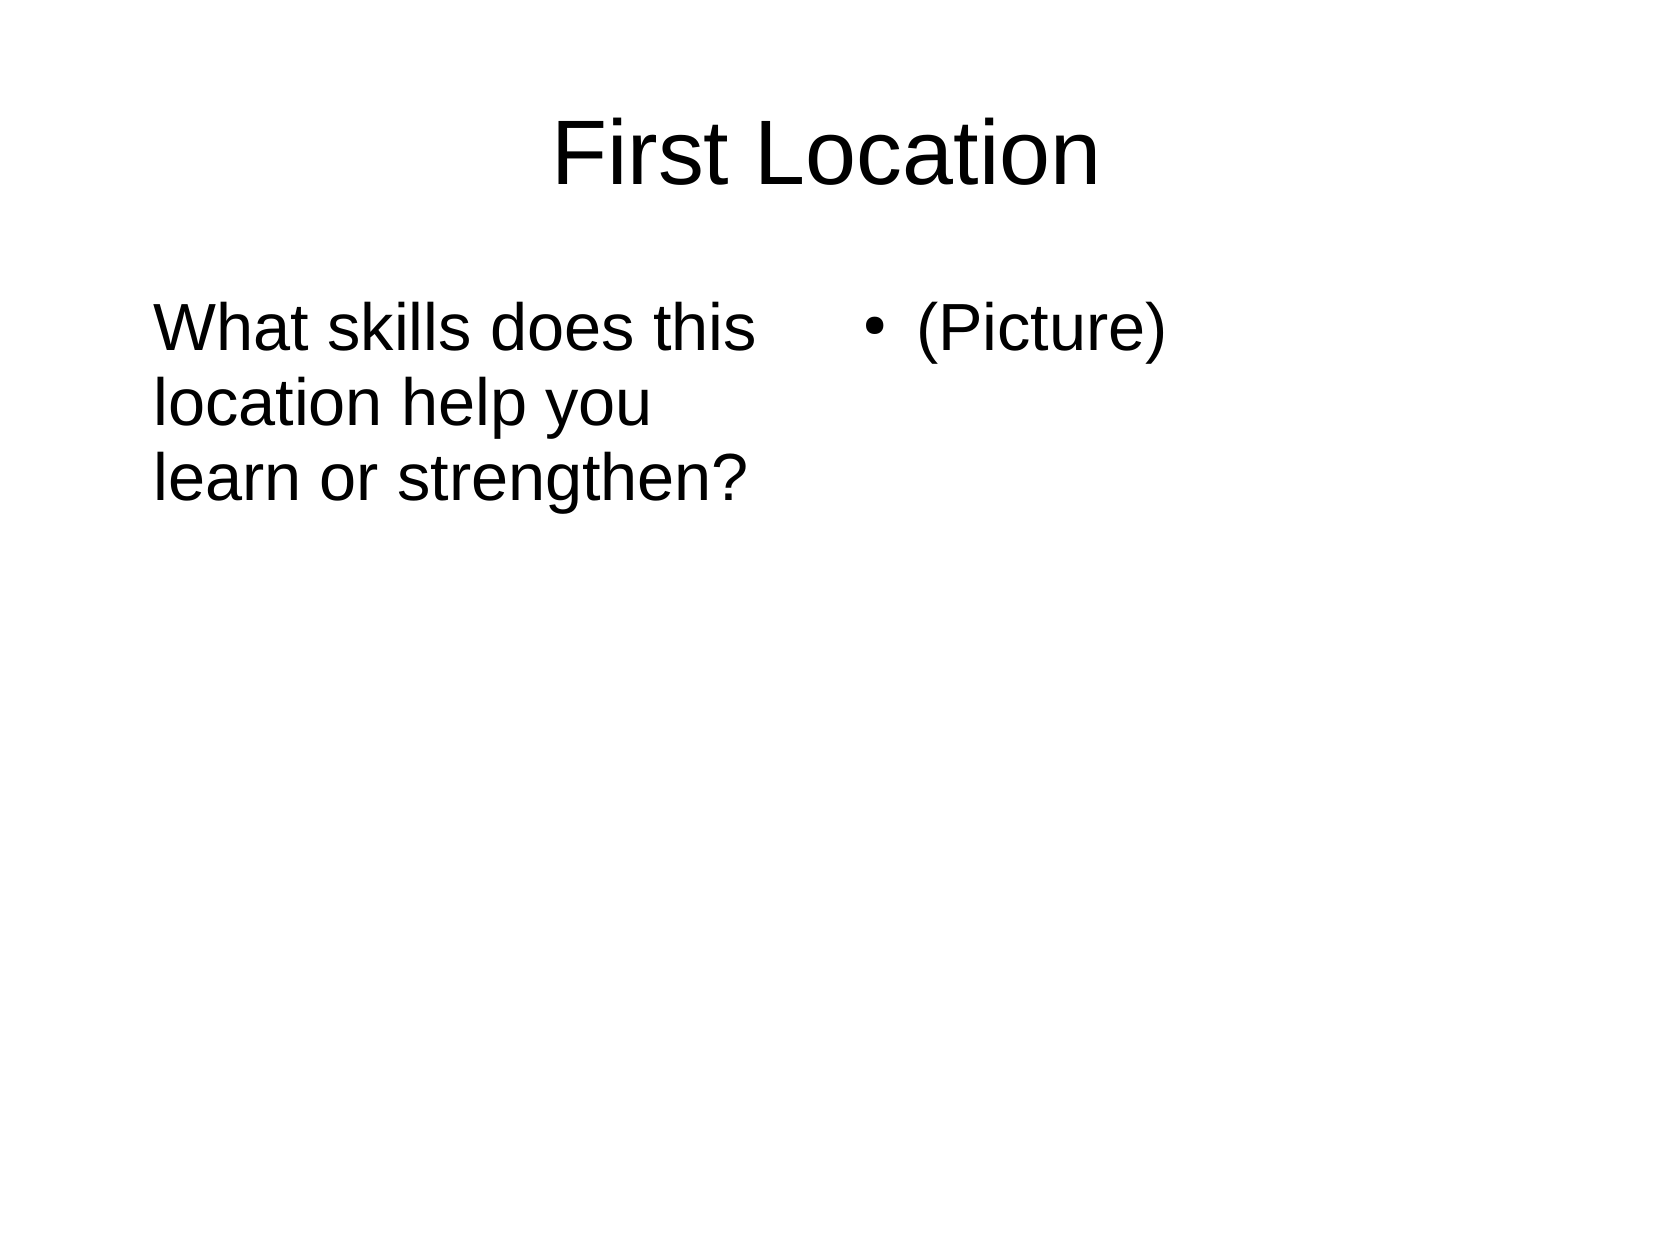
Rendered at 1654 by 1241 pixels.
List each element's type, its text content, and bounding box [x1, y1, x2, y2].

title First Location [82, 49, 1571, 257]
list What skills does this location help you learn or strengthen? [82, 290, 809, 1109]
list (Picture) [845, 290, 1572, 1109]
